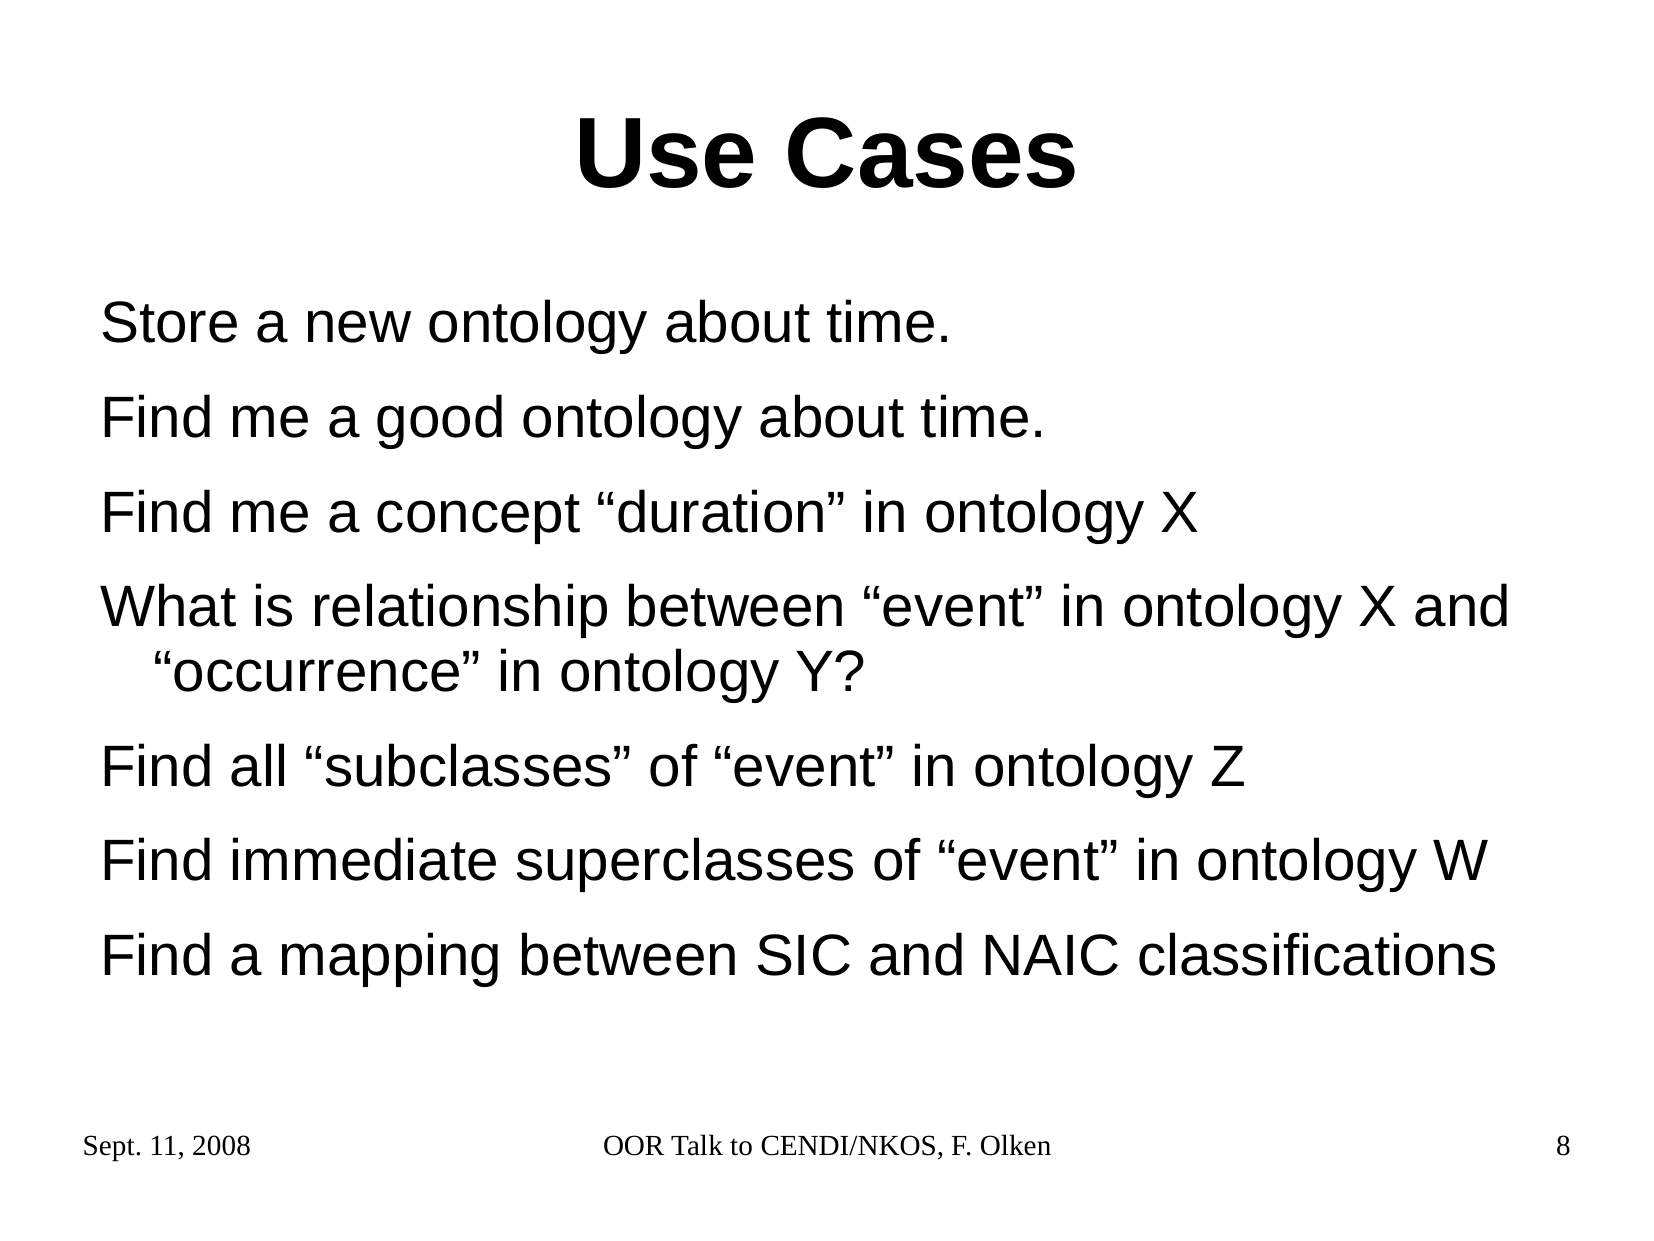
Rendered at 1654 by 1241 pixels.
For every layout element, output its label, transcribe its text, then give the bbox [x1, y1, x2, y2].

title Use Cases [82, 56, 1571, 250]
list Store a new ontology about time. Find me a good ontology about time. Find me a concept “duration” in ontology X What is relationship between “event” in ontology X and “occurrence” in ontology Y? Find all “subclasses” of “event” in ontology Z Find immediate superclasses of “event” in ontology W Find a mapping between SIC and NAIC classifications [82, 290, 1571, 1094]
